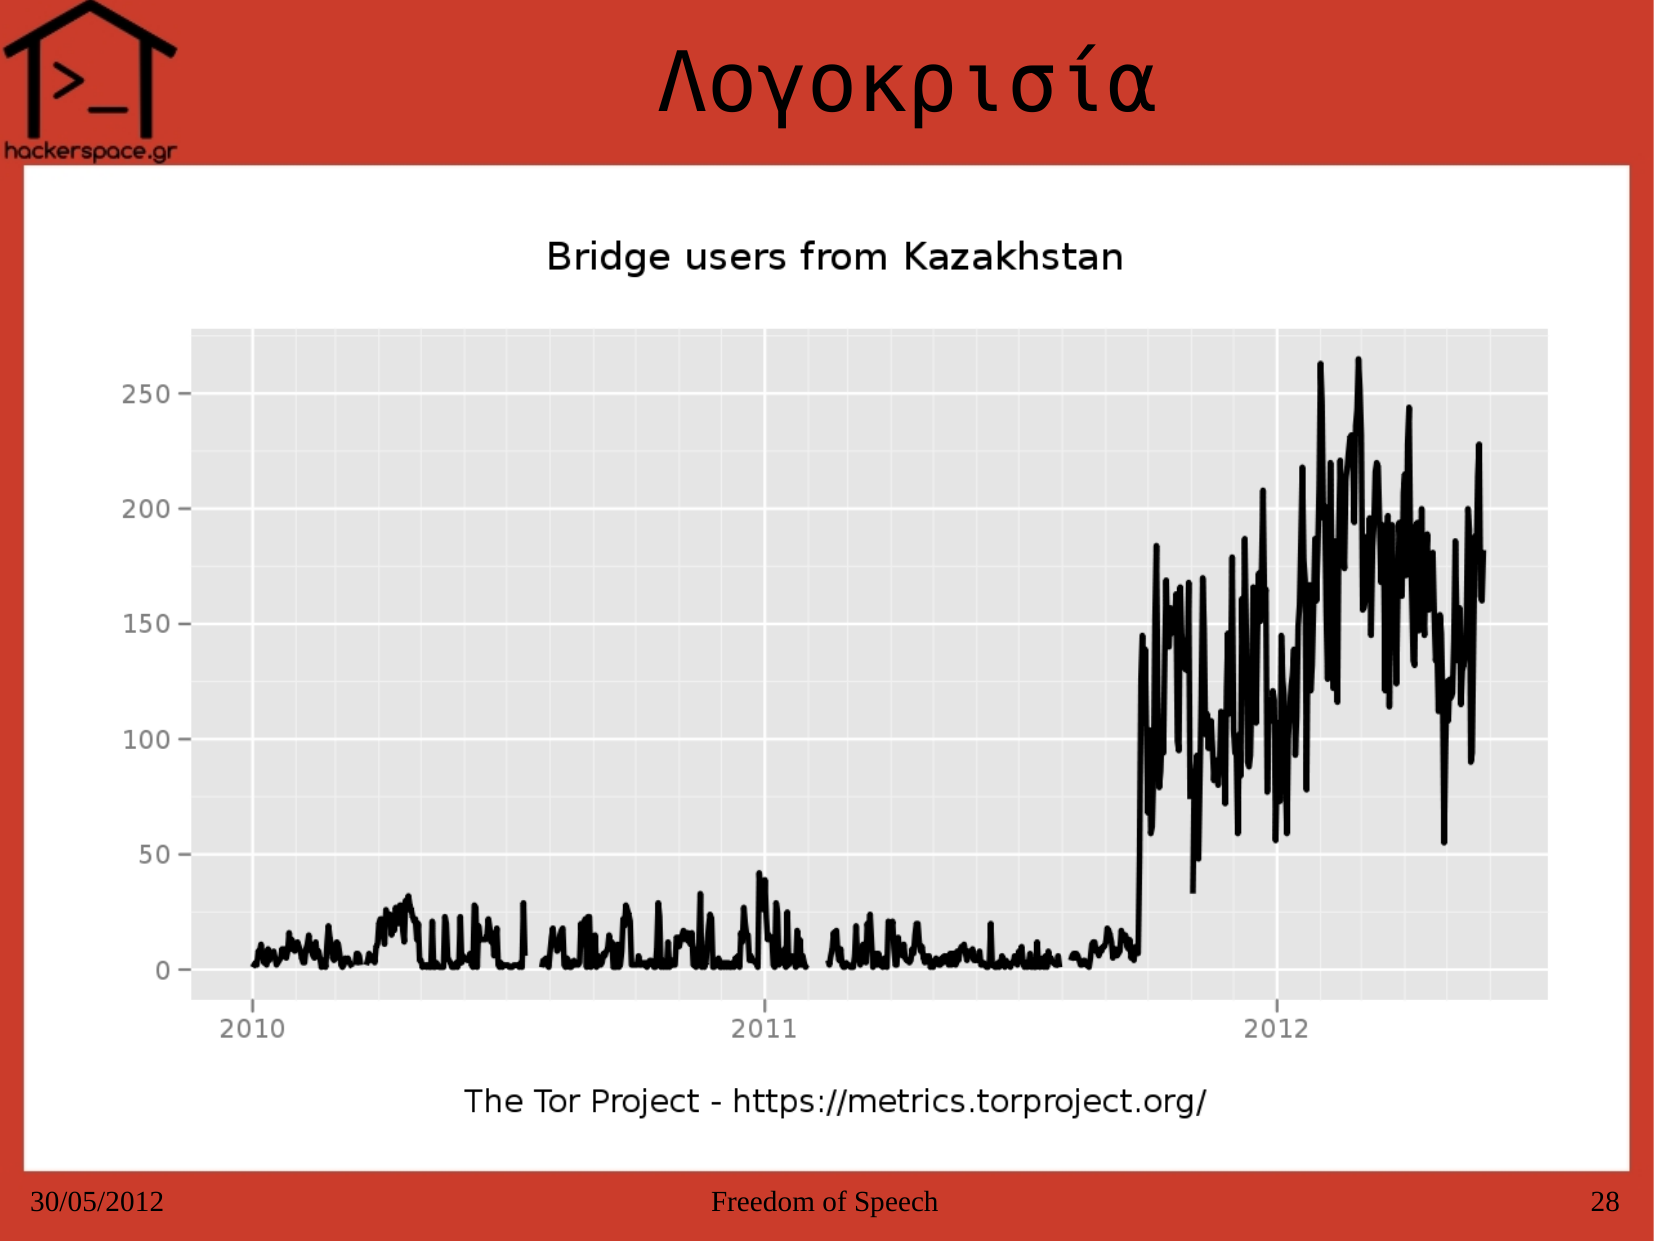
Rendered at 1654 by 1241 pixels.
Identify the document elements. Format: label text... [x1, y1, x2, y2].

picture [0, 0, 1654, 1241]
title Λογοκρισία [195, 15, 1621, 151]
